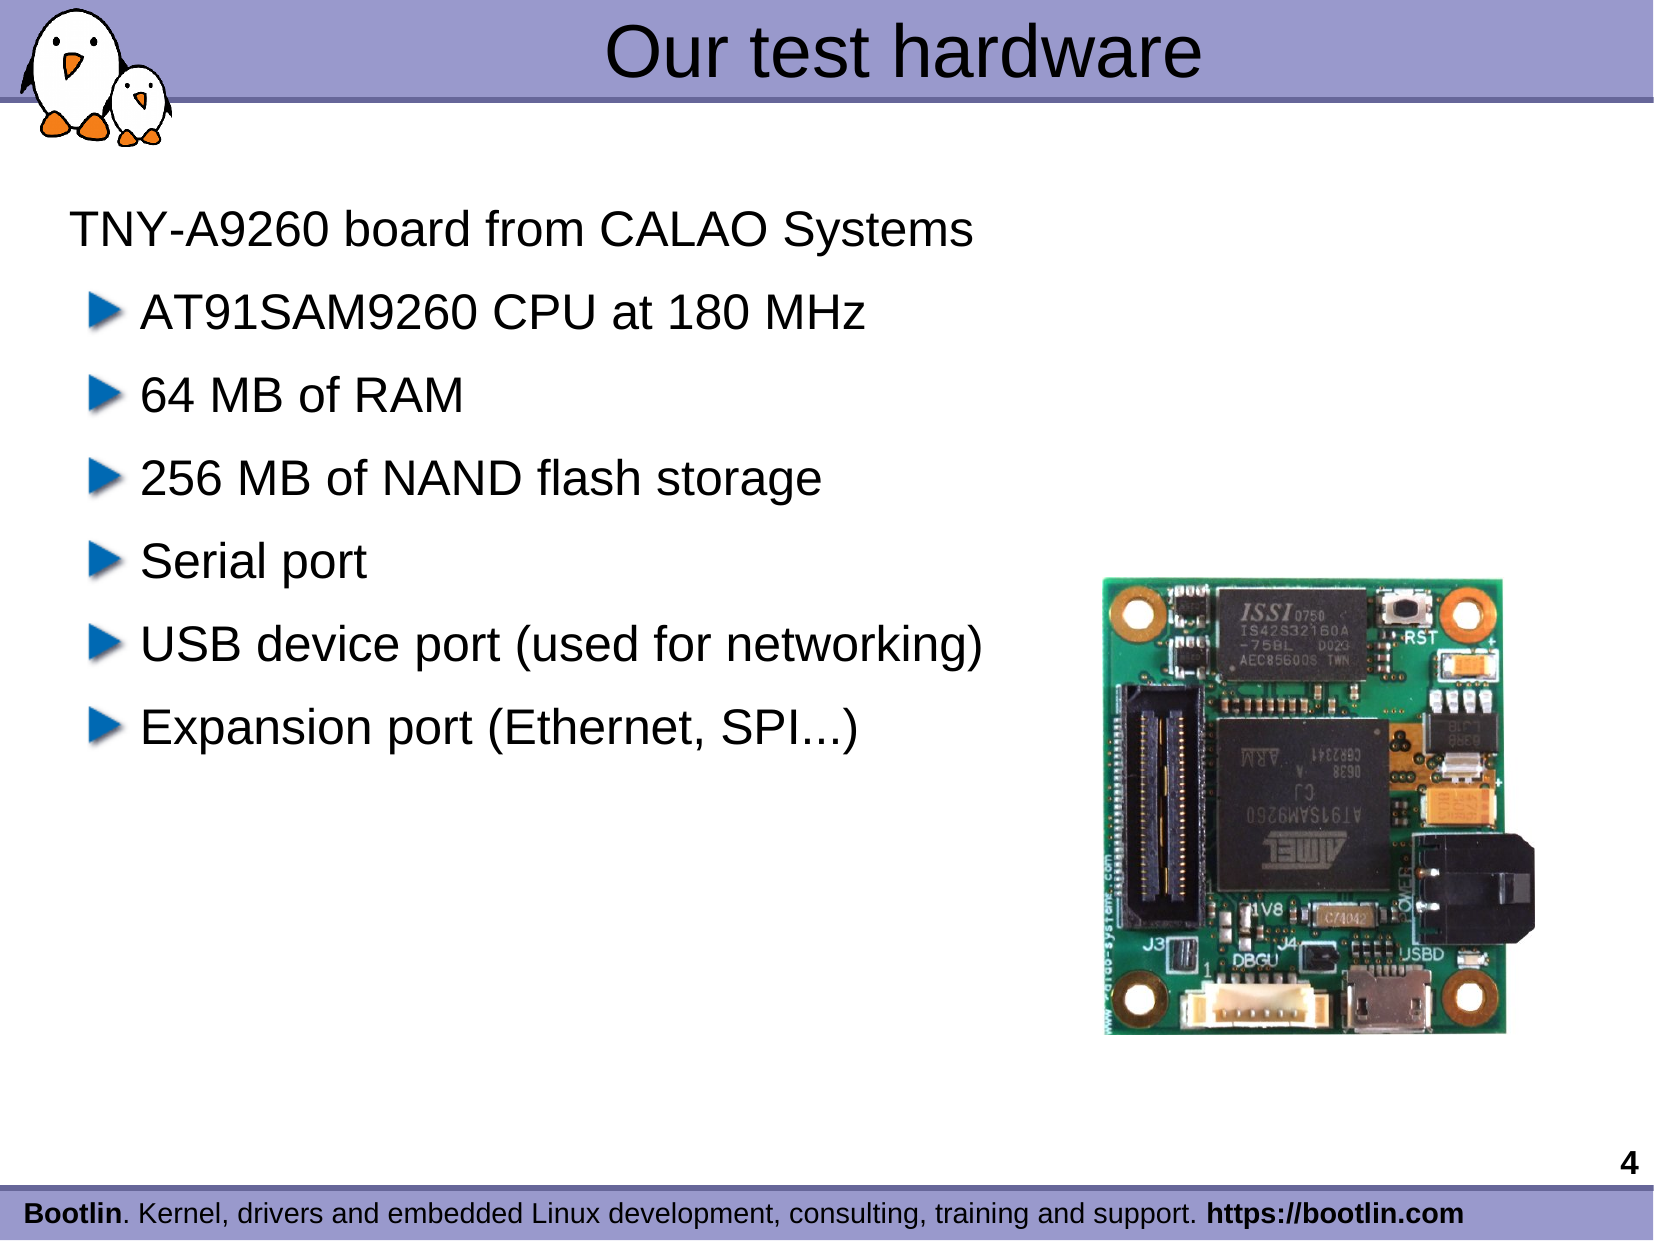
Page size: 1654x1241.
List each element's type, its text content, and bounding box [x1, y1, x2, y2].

picture [20, 8, 172, 147]
picture [1102, 577, 1535, 1035]
list TNY-A9260 board from CALAO Systems AT91SAM9260 CPU at 180 MHz 64 MB of RAM 256 MB of NAND flash storage Serial port USB device port (used for networking) Expansion port (Ethernet, SPI...) [68, 201, 1592, 1118]
title Our test hardware [178, 5, 1631, 97]
